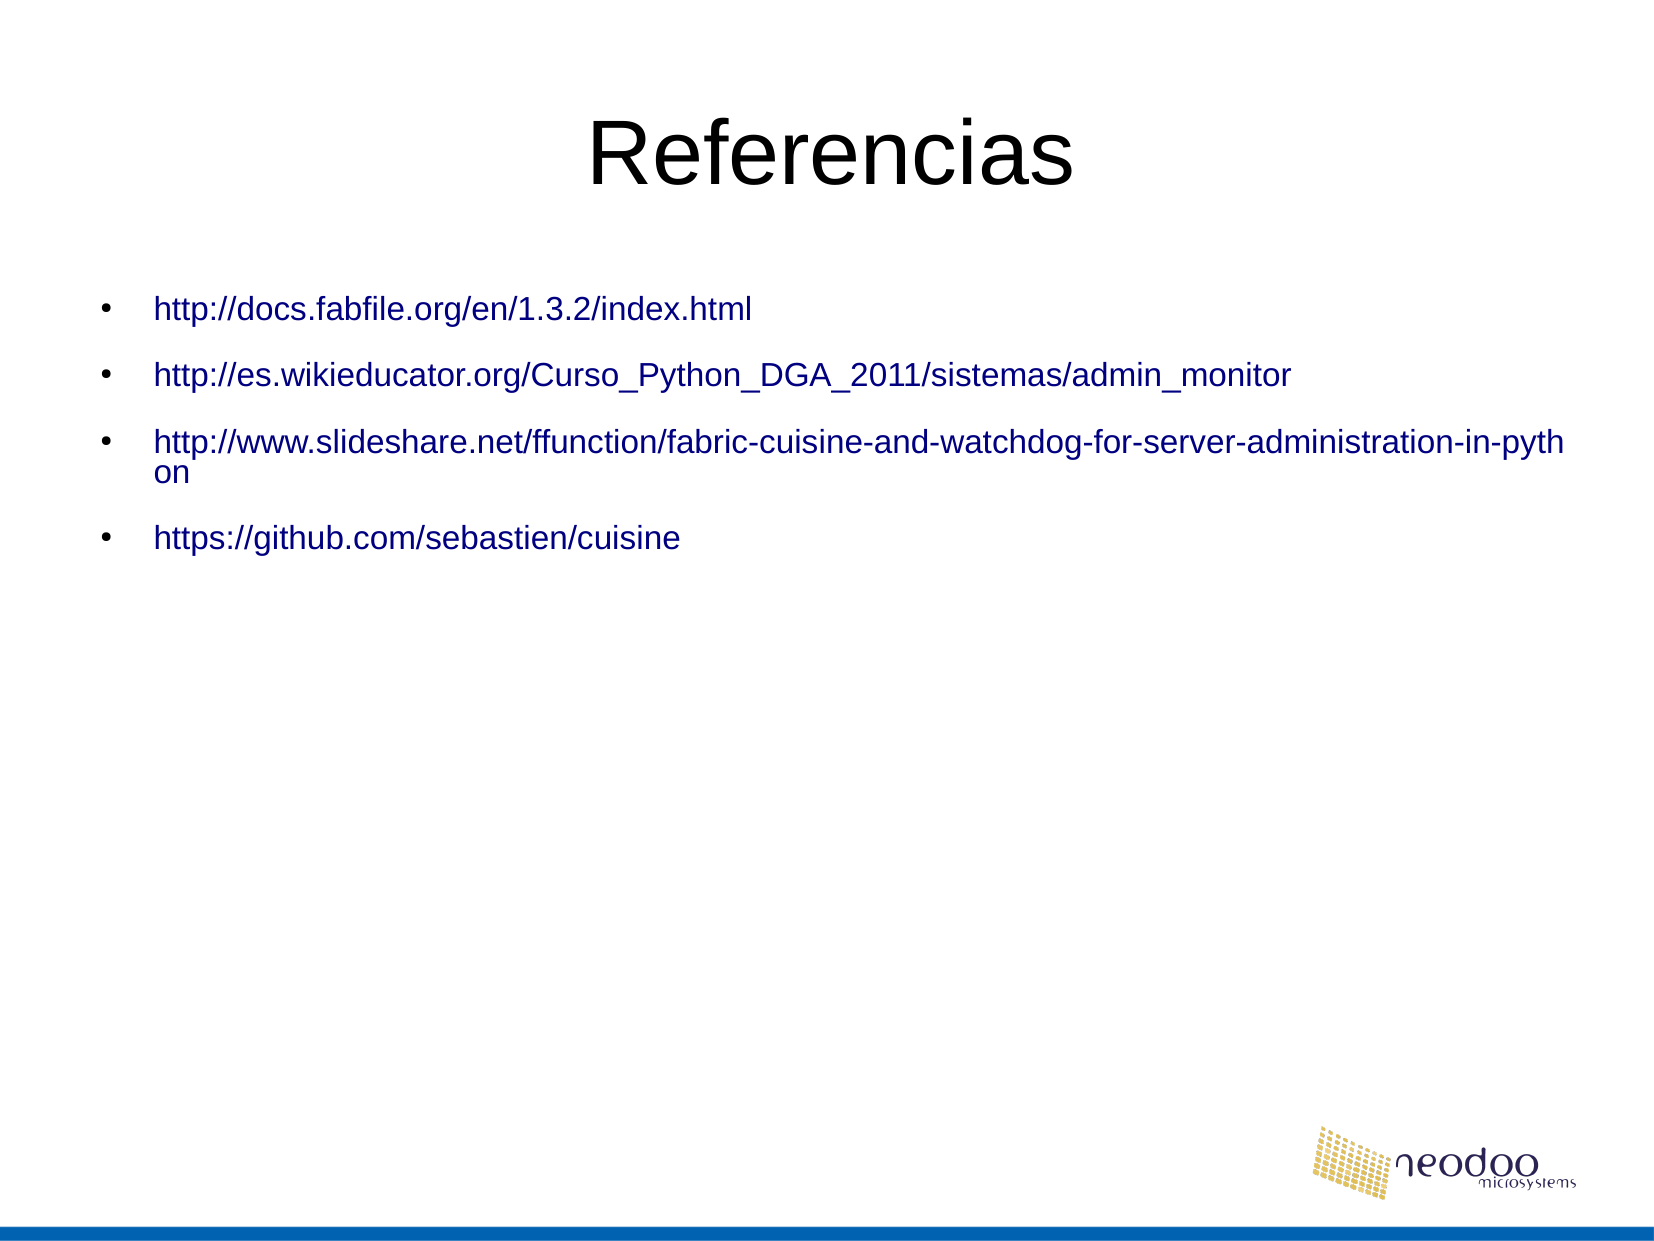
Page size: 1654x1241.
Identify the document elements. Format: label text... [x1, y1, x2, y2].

list http://docs.fabfile.org/en/1.3.2/index.html http://es.wikieducator.org/Curso_Python_DGA_2011/sistemas/admin_monitor http://www.slideshare.net/ffunction/fabric-cuisine-and-watchdog-for-server-administration-in-python https://github.com/sebastien/cuisine [82, 290, 1571, 1109]
title Referencias [86, 49, 1576, 257]
picture [1312, 1126, 1576, 1200]
